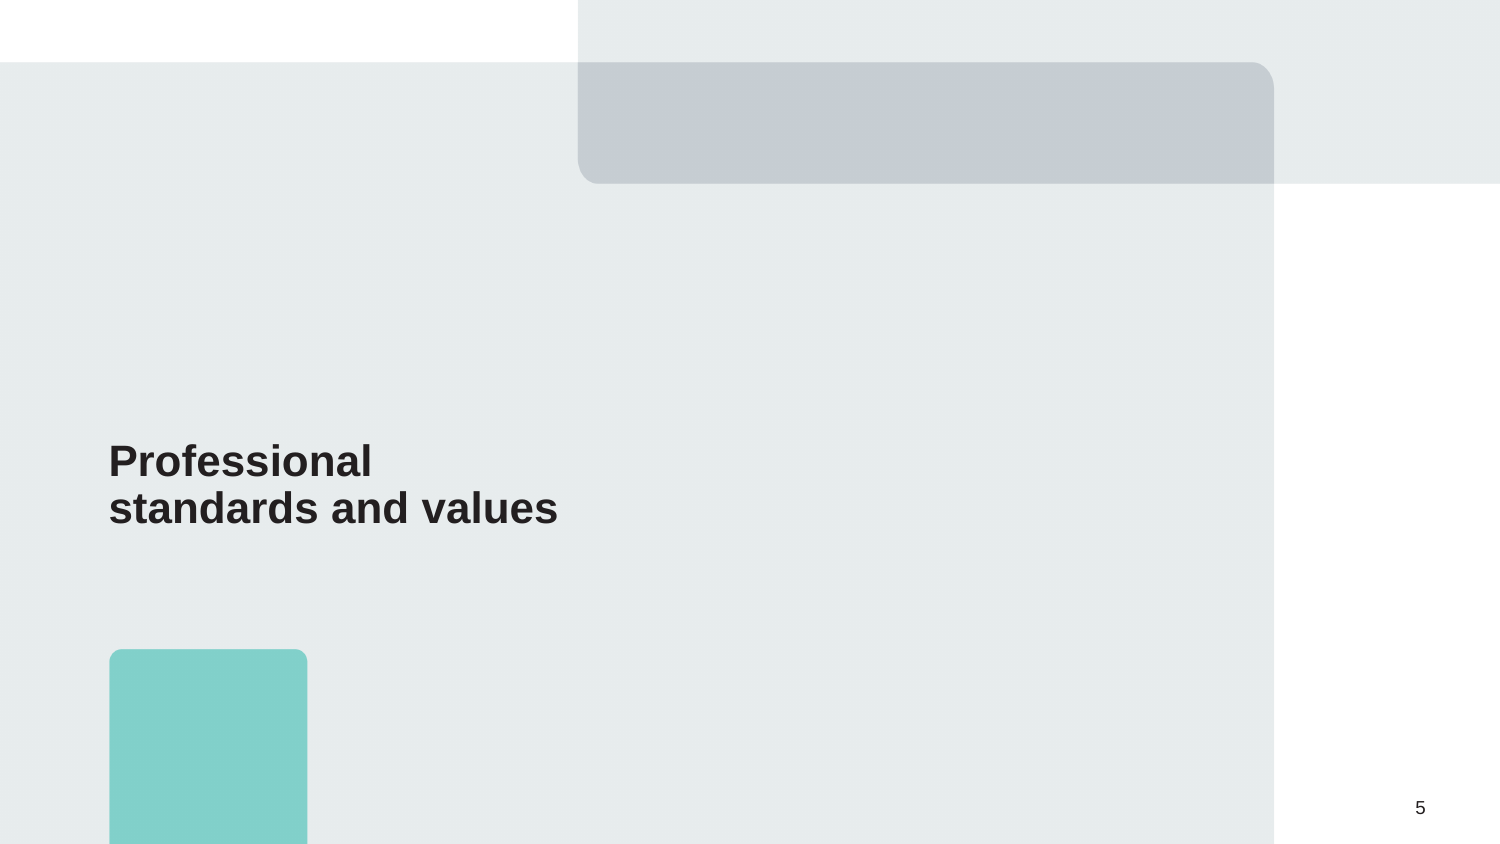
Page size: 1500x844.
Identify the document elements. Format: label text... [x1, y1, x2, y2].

list Professional standards and values [116, 310, 972, 627]
